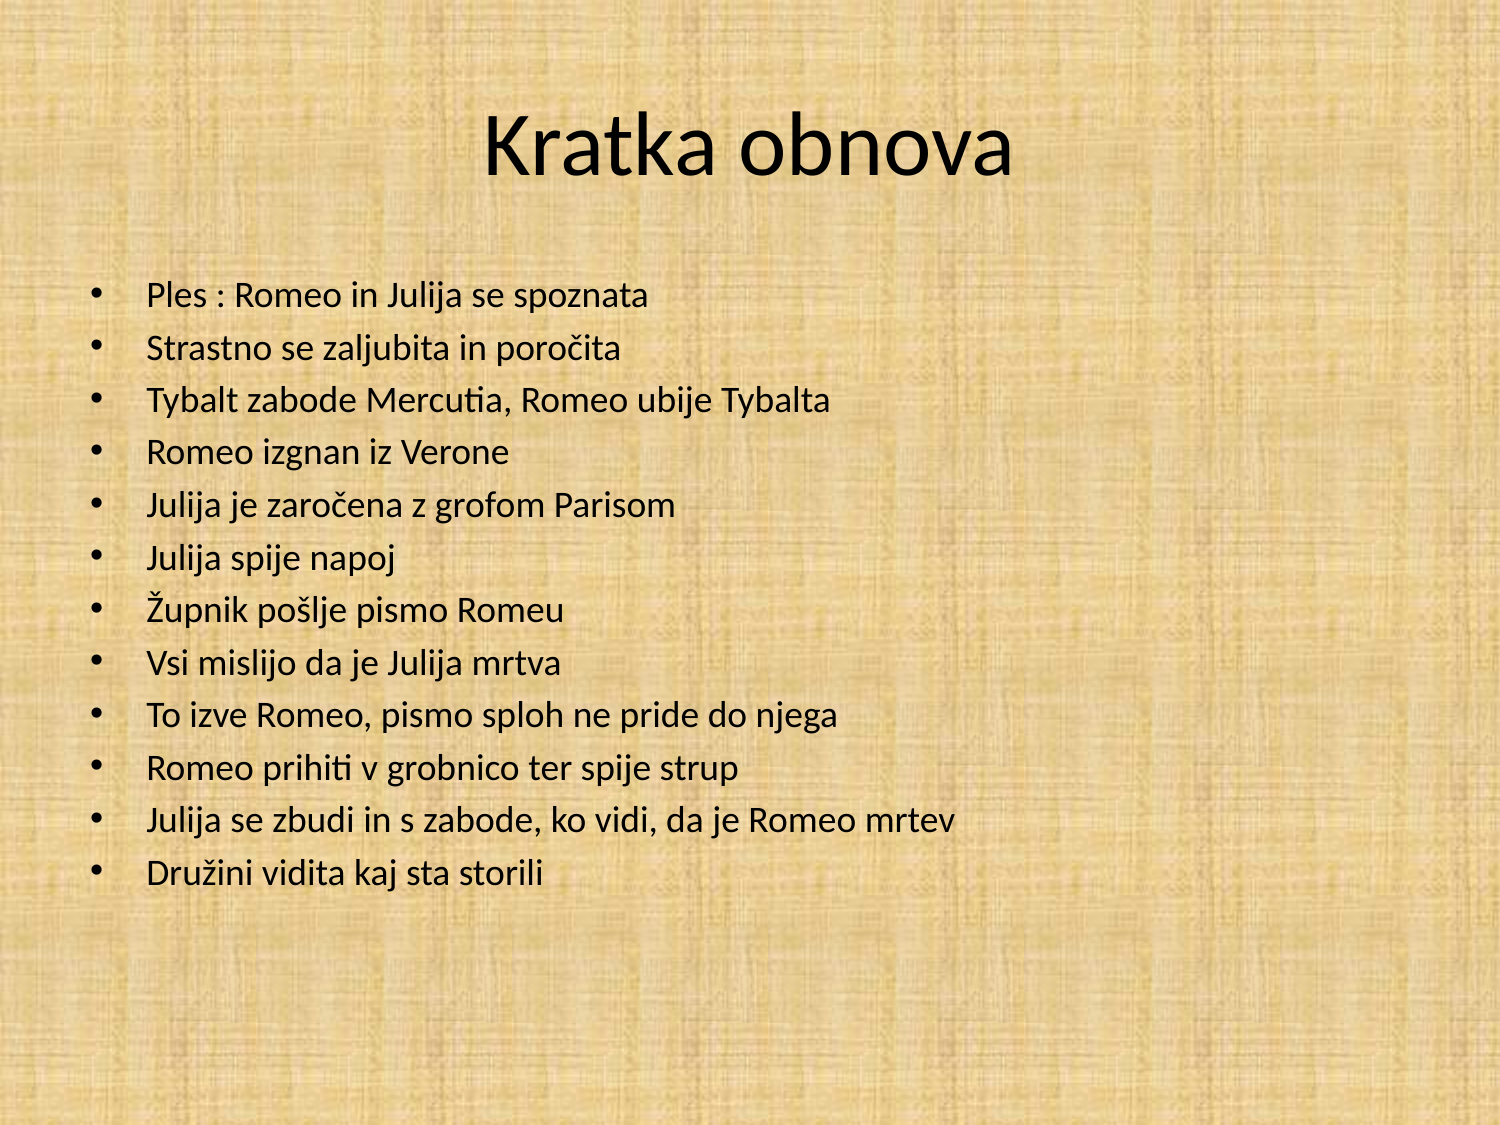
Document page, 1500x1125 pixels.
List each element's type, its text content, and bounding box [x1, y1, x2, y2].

list Ples : Romeo in Julija se spoznata Strastno se zaljubita in poročita Tybalt zabode Mercutia, Romeo ubije Tybalta Romeo izgnan iz Verone Julija je zaročena z grofom Parisom Julija spije napoj Župnik pošlje pismo Romeu Vsi mislijo da je Julija mrtva To izve Romeo, pismo sploh ne pride do njega Romeo prihiti v grobnico ter spije strup Julija se zbudi in s zabode, ko vidi, da je Romeo mrtev Družini vidita kaj sta storili [75, 262, 1425, 1005]
picture [0, 0, 1500, 1125]
title Kratka obnova [75, 45, 1425, 233]
